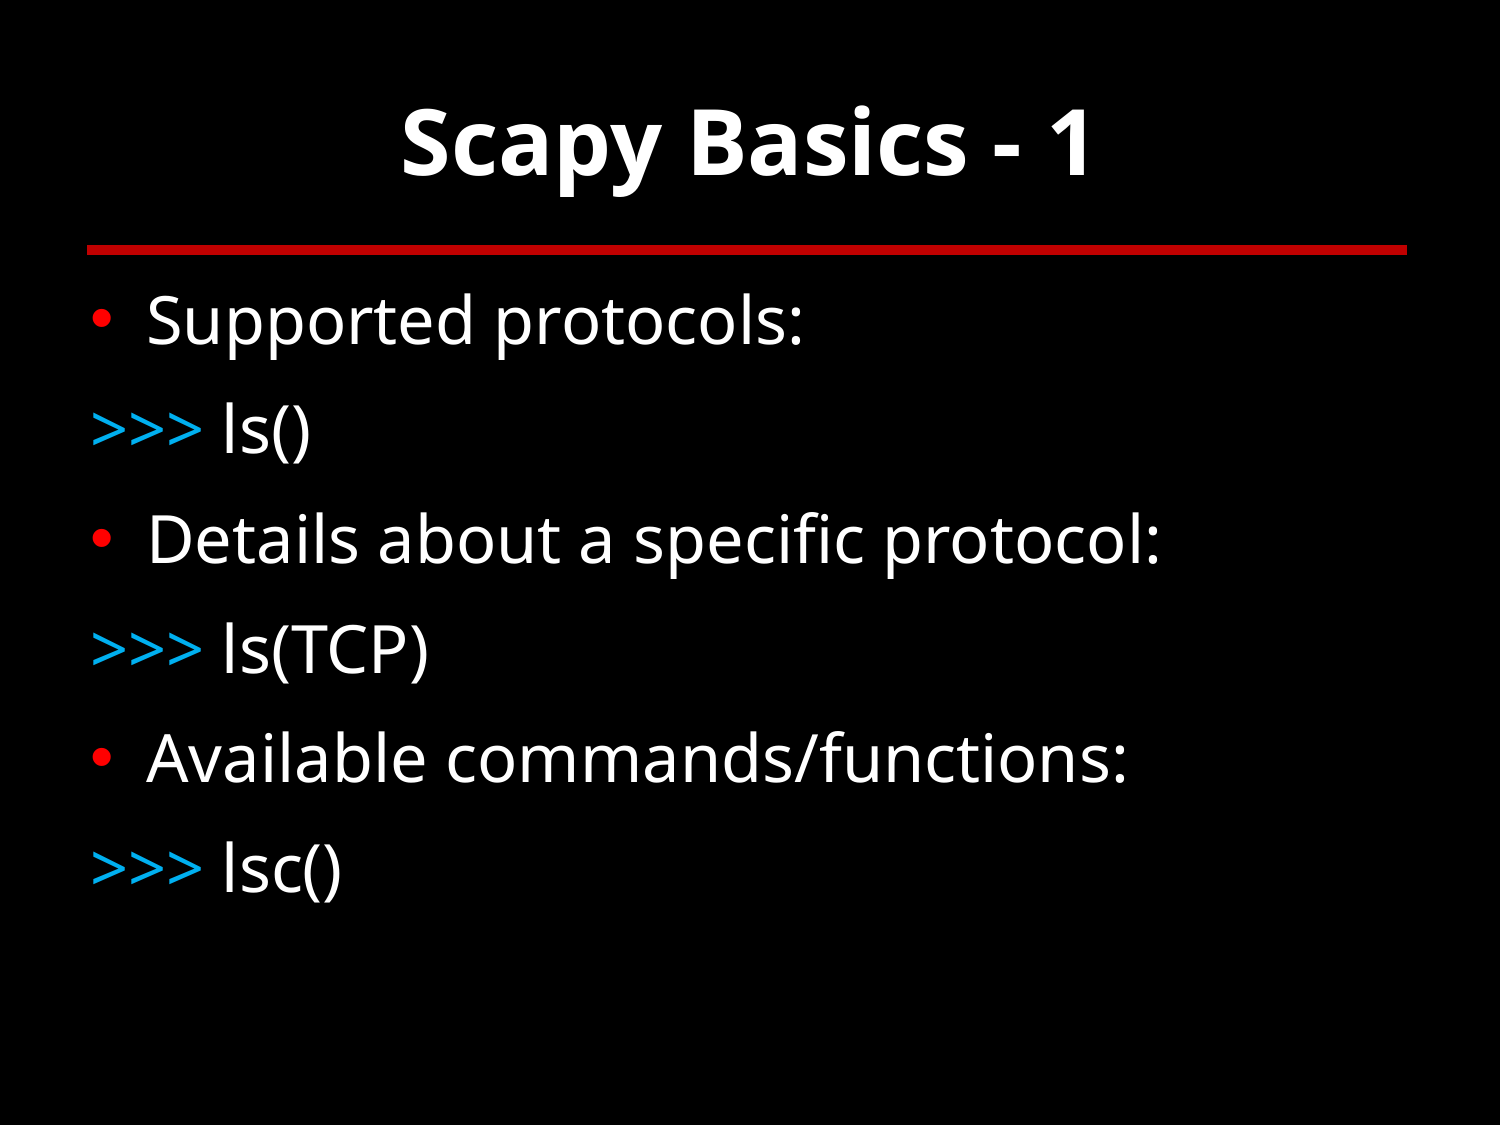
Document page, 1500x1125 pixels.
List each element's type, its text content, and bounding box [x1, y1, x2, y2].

list Supported protocols: >>> ls() Details about a specific protocol: >>> ls(TCP) Available commands/functions: >>> lsc() [75, 270, 1425, 1013]
title Scapy Basics - 1 [75, 45, 1425, 233]
